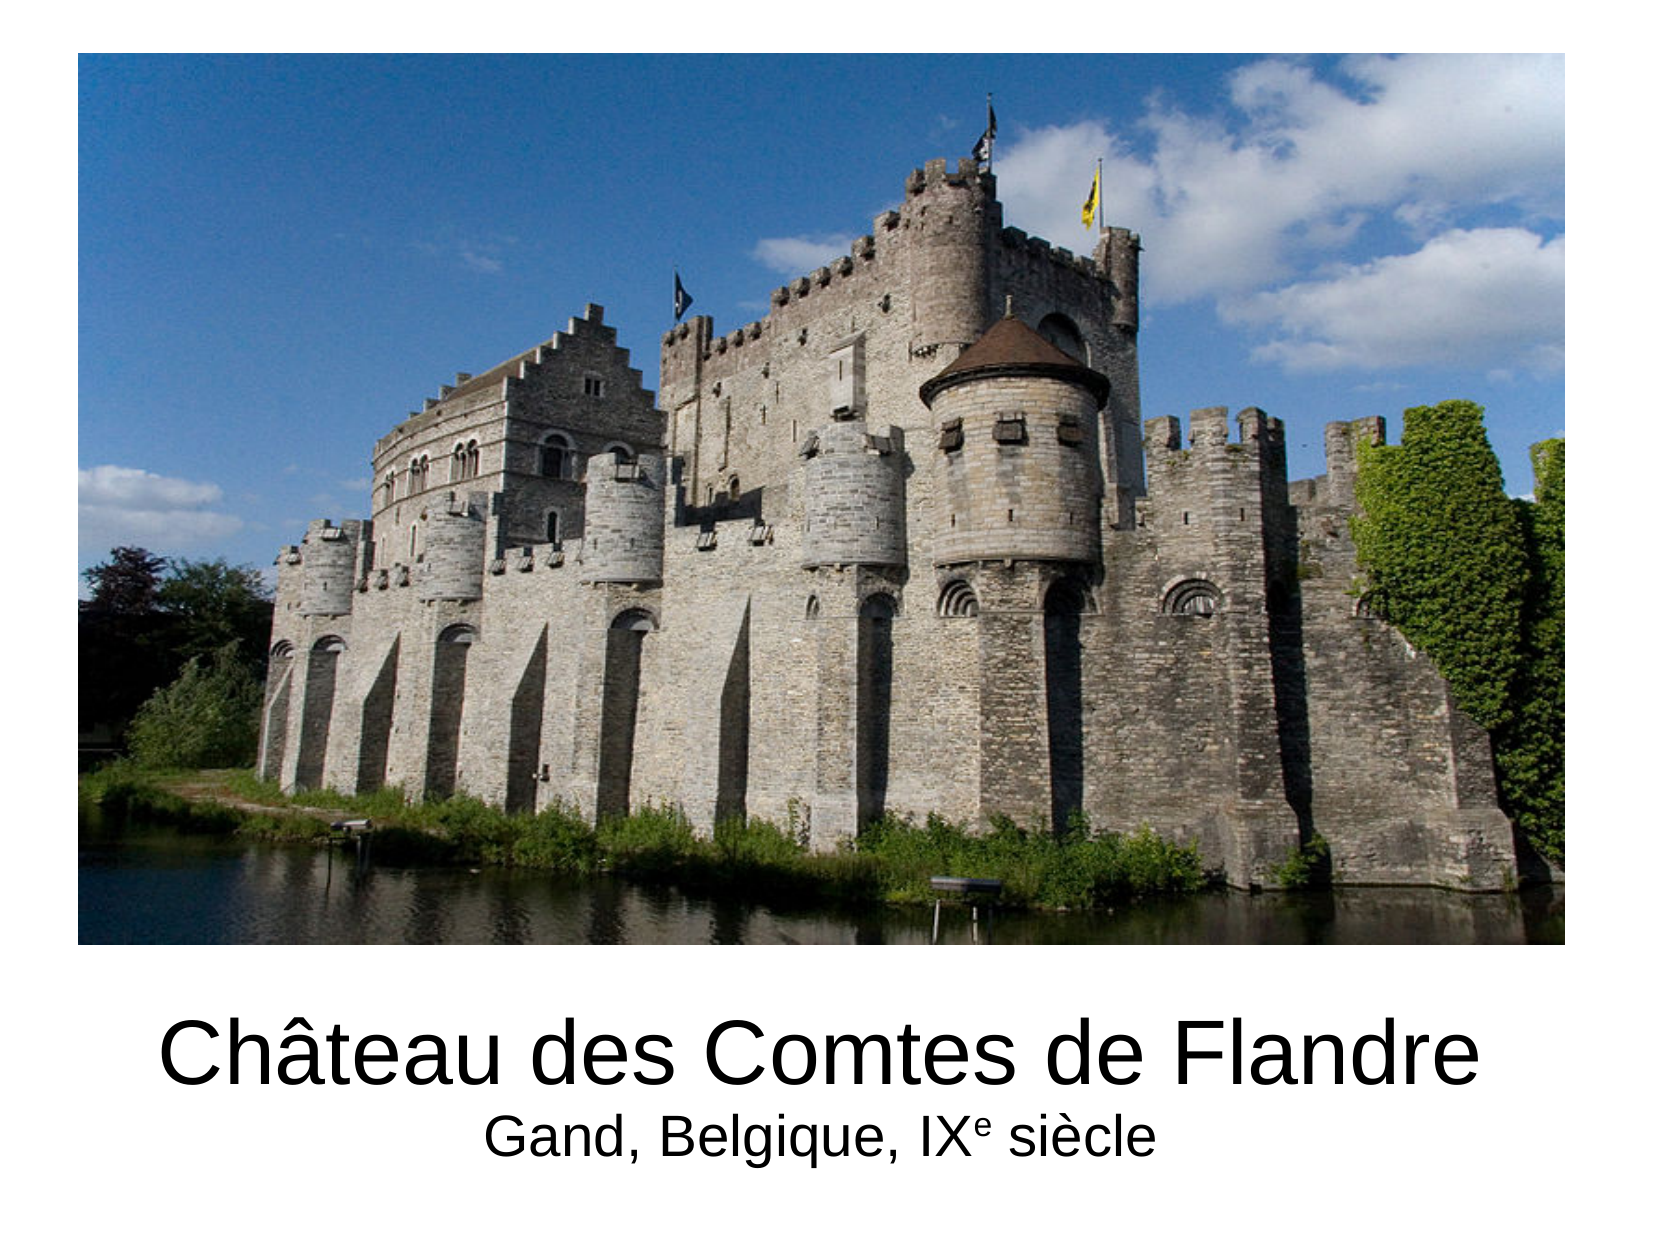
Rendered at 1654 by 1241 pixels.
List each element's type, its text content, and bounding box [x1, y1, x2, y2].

title Château des Comtes de Flandre Gand, Belgique, IXe siècle [76, 988, 1565, 1182]
picture [78, 53, 1565, 945]
